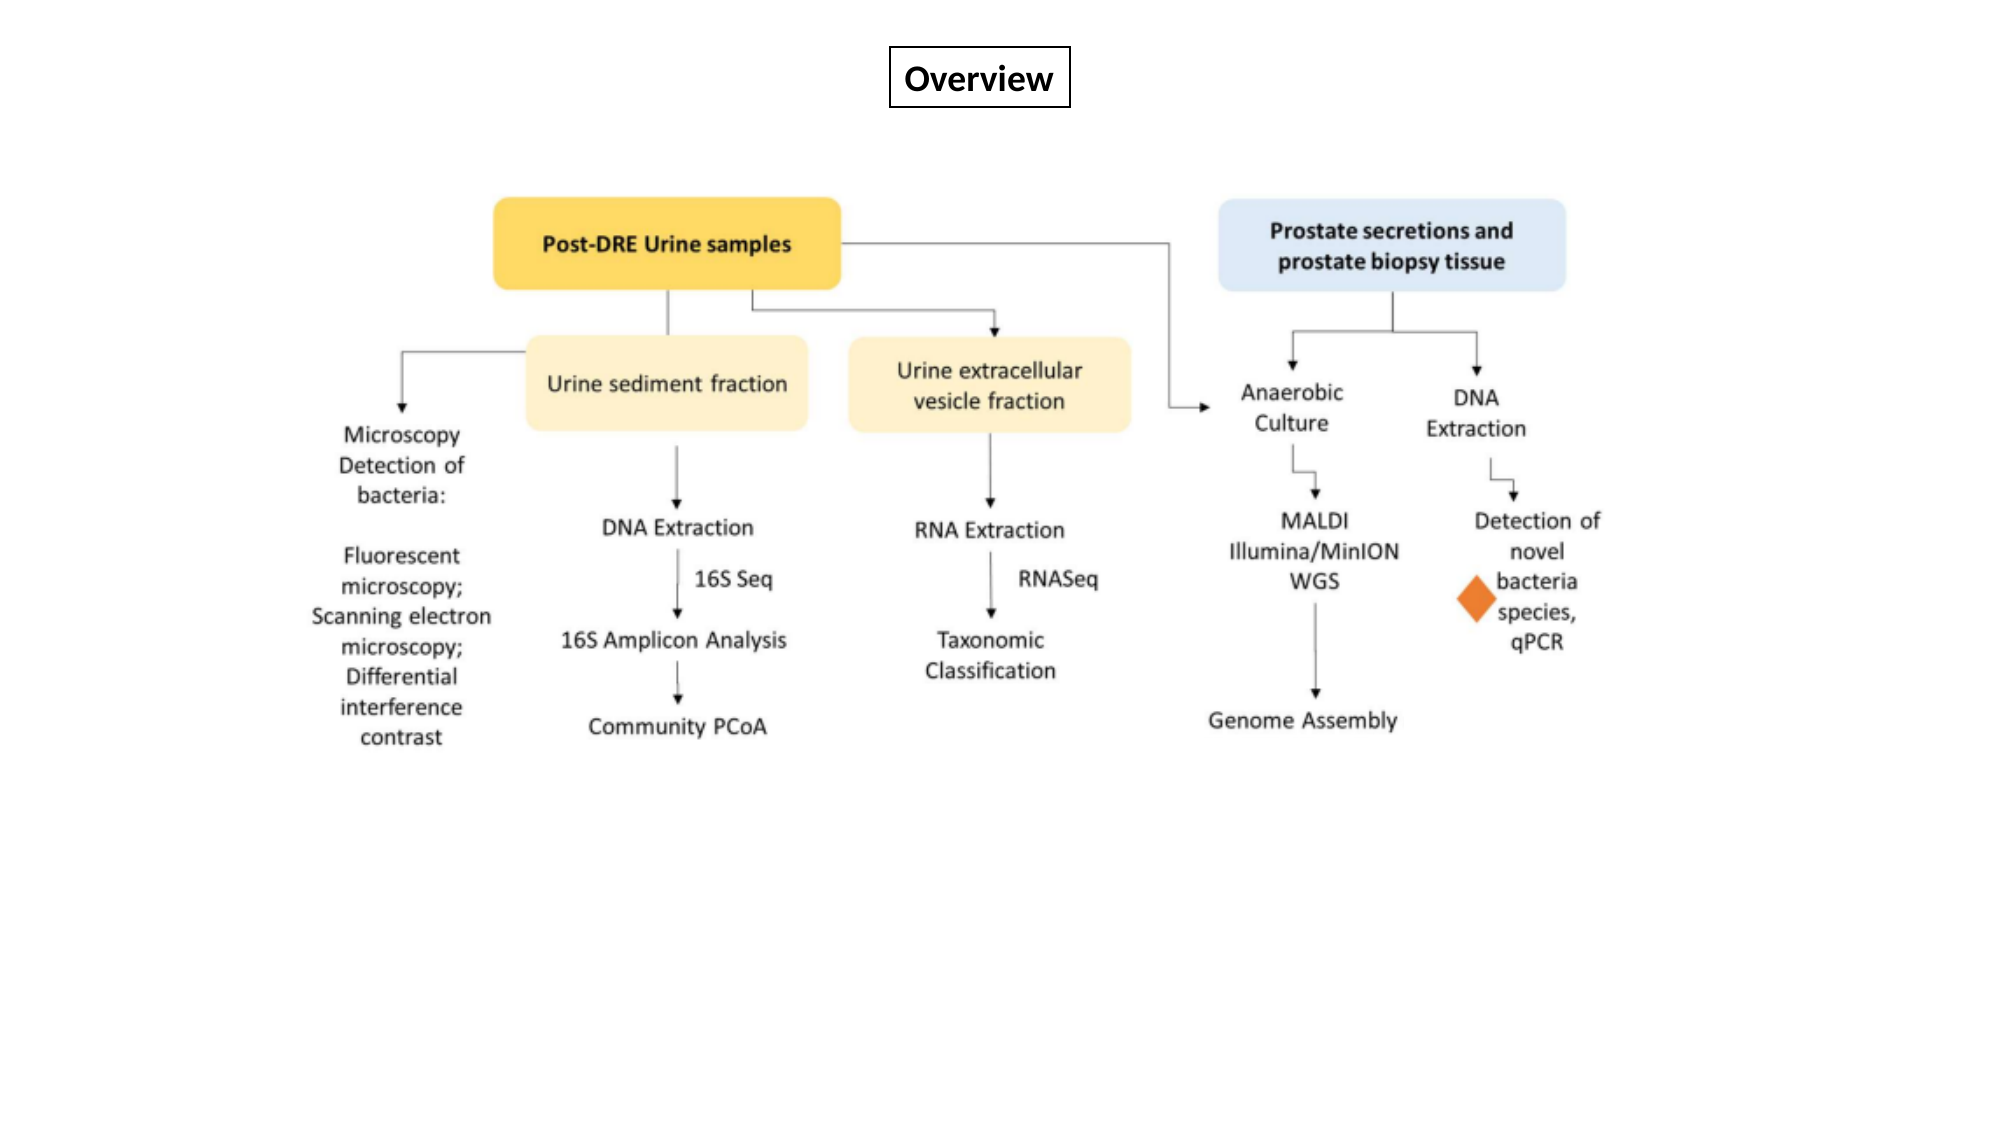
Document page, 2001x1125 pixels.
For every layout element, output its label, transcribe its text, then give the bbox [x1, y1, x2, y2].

text_box Overview [889, 46, 1070, 108]
text_box [491, 685, 1669, 1059]
picture [265, 179, 1610, 1059]
